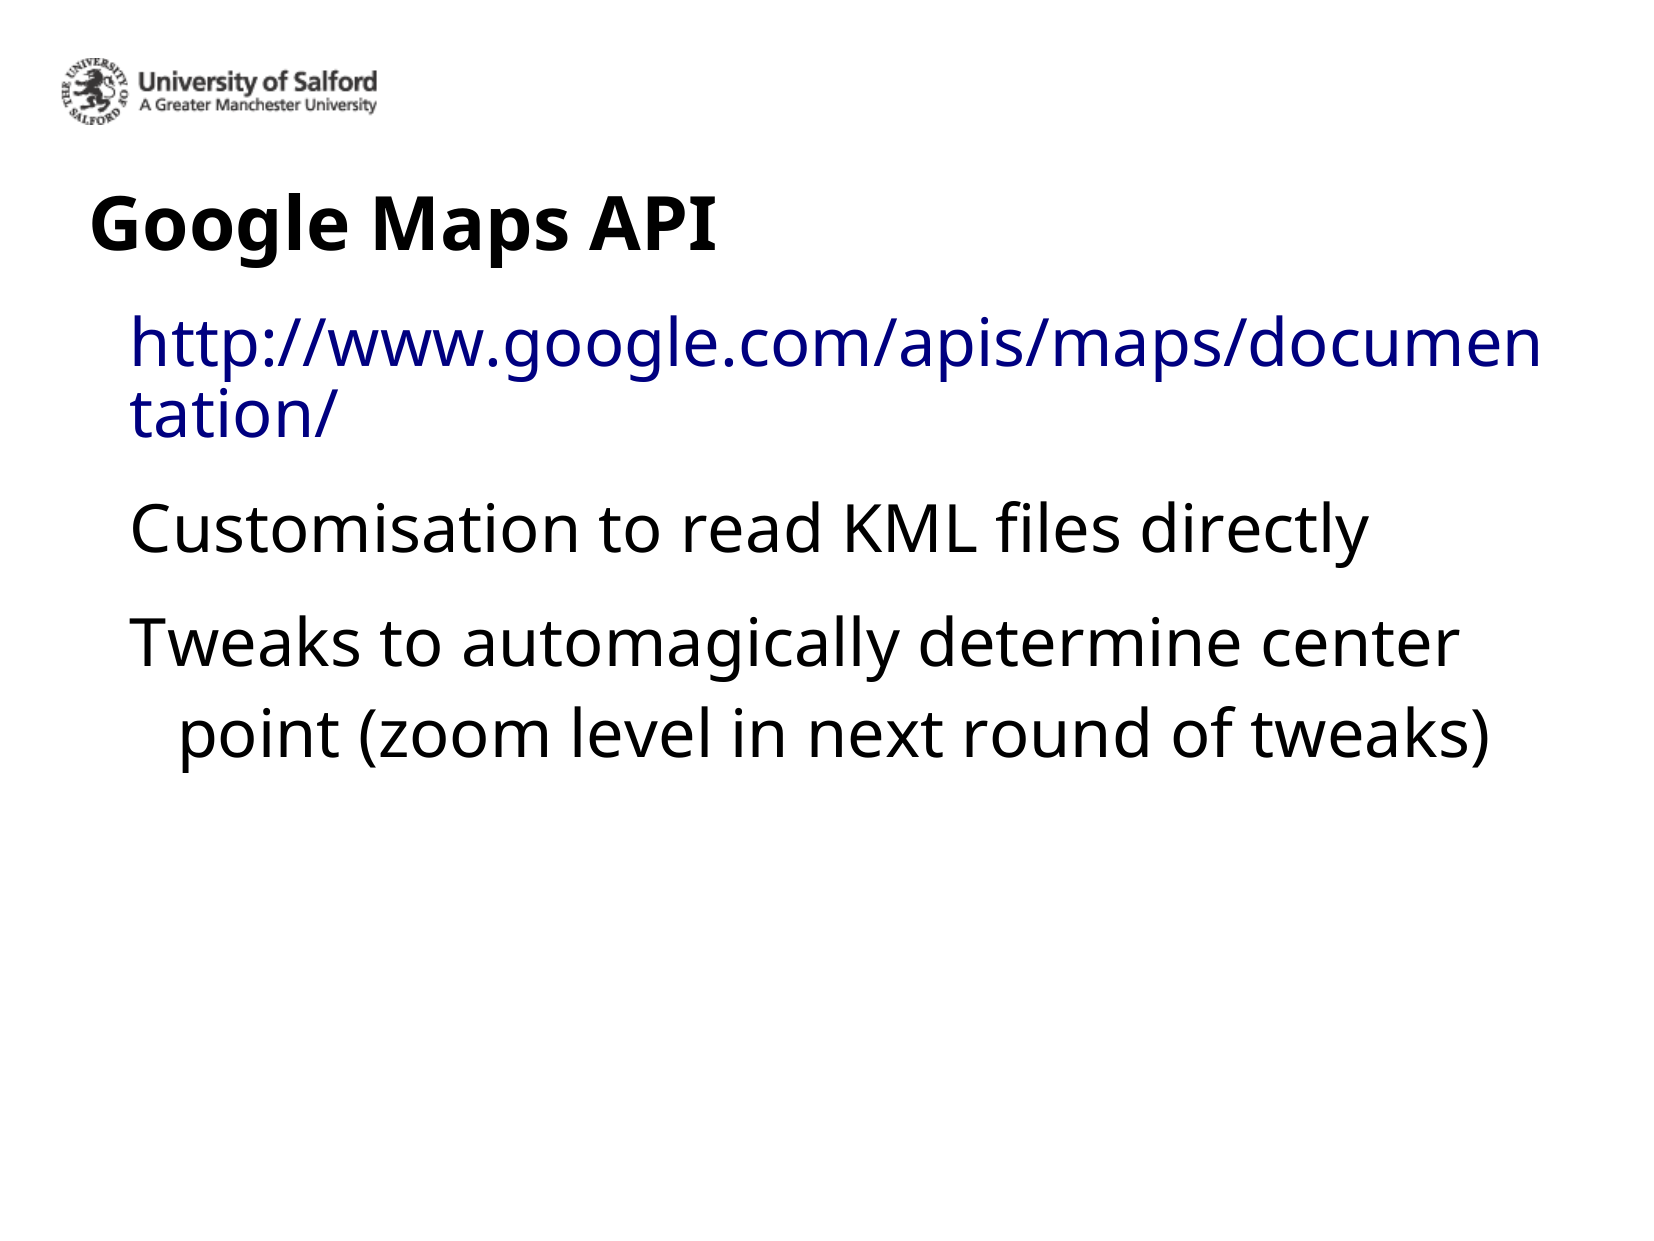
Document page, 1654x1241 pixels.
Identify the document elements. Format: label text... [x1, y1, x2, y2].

picture [59, 58, 380, 125]
list http://www.google.com/apis/maps/documentation/ Customisation to read KML files directly Tweaks to automagically determine center point (zoom level in next round of tweaks) [88, 295, 1565, 1152]
title Google Maps API [88, 176, 1565, 267]
